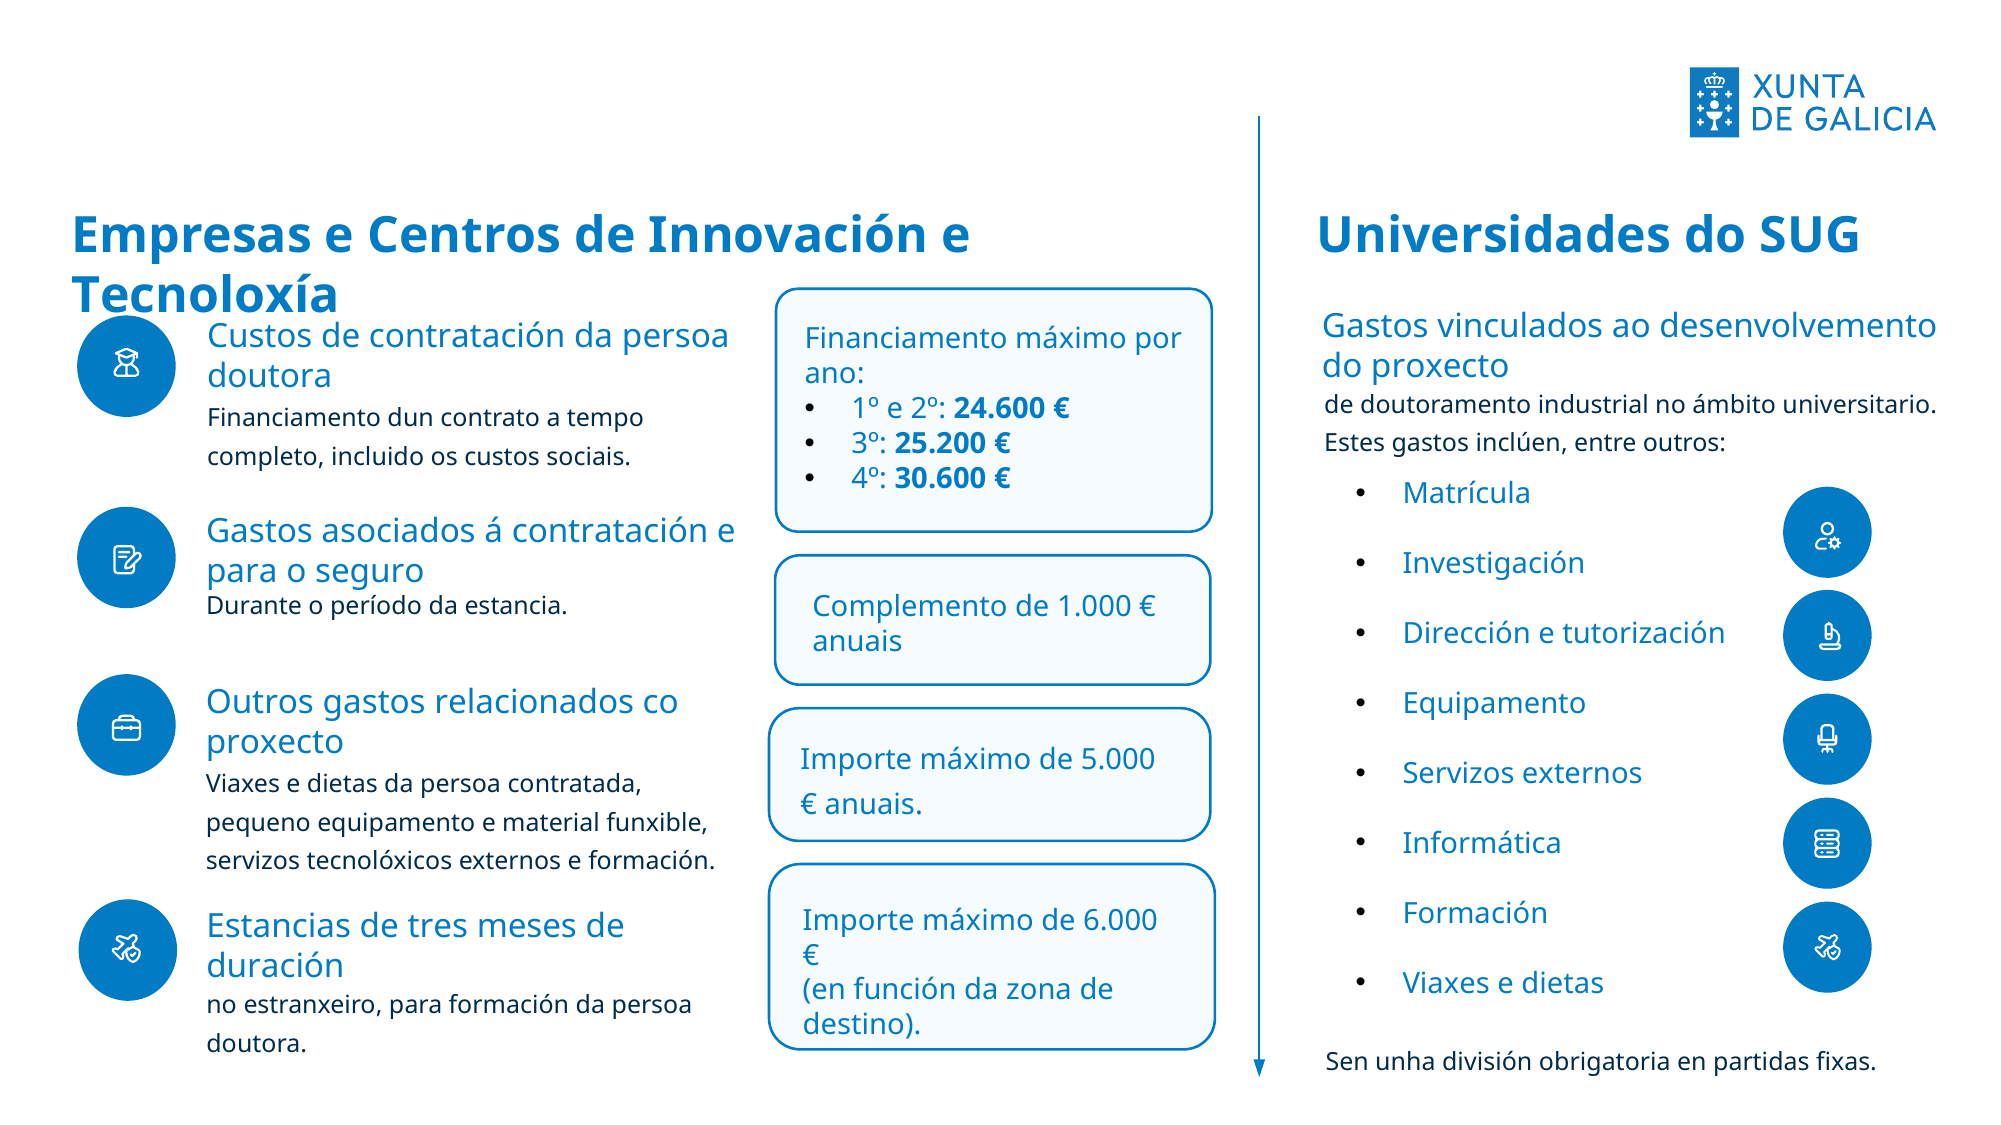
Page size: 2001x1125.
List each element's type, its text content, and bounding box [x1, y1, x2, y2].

text_box Matrícula Investigación Dirección e tutorización Equipamento Servizos externos Informática Formación Viaxes e dietas [1341, 467, 1749, 1007]
text_box [77, 674, 176, 776]
picture [1811, 617, 1849, 654]
text_box Importe máximo de 6.000 € (en función da zona de destino). [788, 893, 1196, 1048]
picture [1810, 930, 1845, 965]
text_box [769, 708, 1211, 841]
text_box [1783, 486, 1872, 578]
text_box Gastos asociados á contratación e para o seguro [191, 501, 753, 597]
text_box [775, 555, 1211, 685]
text_box Gastos vinculados ao desenvolvemento do proxecto [1306, 296, 1973, 393]
text_box [775, 288, 1212, 532]
text_box Durante o período da estancia. [191, 572, 756, 627]
text_box Outros gastos relacionados co proxecto [190, 672, 752, 768]
text_box [1783, 693, 1872, 785]
text_box Sen unha división obrigatoria en partidas fixas. [1310, 1028, 1949, 1122]
text_box Custos de contratación da persoa doutora [192, 306, 754, 402]
text_box no estranxeiro, para formación da persoa doutora. [191, 993, 729, 1066]
picture [1809, 518, 1846, 554]
text_box Empresas e Centros de Innovación e Tecnoloxía [56, 194, 1238, 271]
text_box de doutoramento industrial no ámbito universitario. Estes gastos inclúen, entre outros: [1309, 371, 1979, 504]
text_box [78, 899, 178, 1001]
text_box [77, 506, 176, 609]
text_box Estancias de tres meses de duración [191, 897, 753, 993]
text_box [1783, 797, 1872, 889]
text_box [1783, 589, 1872, 681]
text_box Financiamento máximo por ano: 1º e 2º: 24.600 € 3º: 25.200 € 4º: 30.600 € [790, 312, 1225, 502]
text_box [77, 315, 176, 417]
picture [1808, 720, 1846, 758]
text_box Viaxes e dietas da persoa contratada, pequeno equipamento e material funxible, servizos tecnolóxicos externos e formación. [190, 750, 770, 922]
text_box [769, 864, 1215, 1047]
picture [1808, 825, 1846, 862]
picture [107, 929, 145, 968]
picture [107, 709, 146, 747]
picture [107, 343, 146, 381]
text_box Financiamento dun contrato a tempo completo, incluido os custos sociais. [192, 402, 733, 479]
text_box Complemento de 1.000 € anuais [797, 580, 1188, 665]
text_box [1783, 901, 1872, 993]
picture [107, 540, 146, 579]
text_box Universidades do SUG [1301, 195, 1892, 271]
text_box Importe máximo de 5.000 € anuais. [785, 722, 1194, 828]
